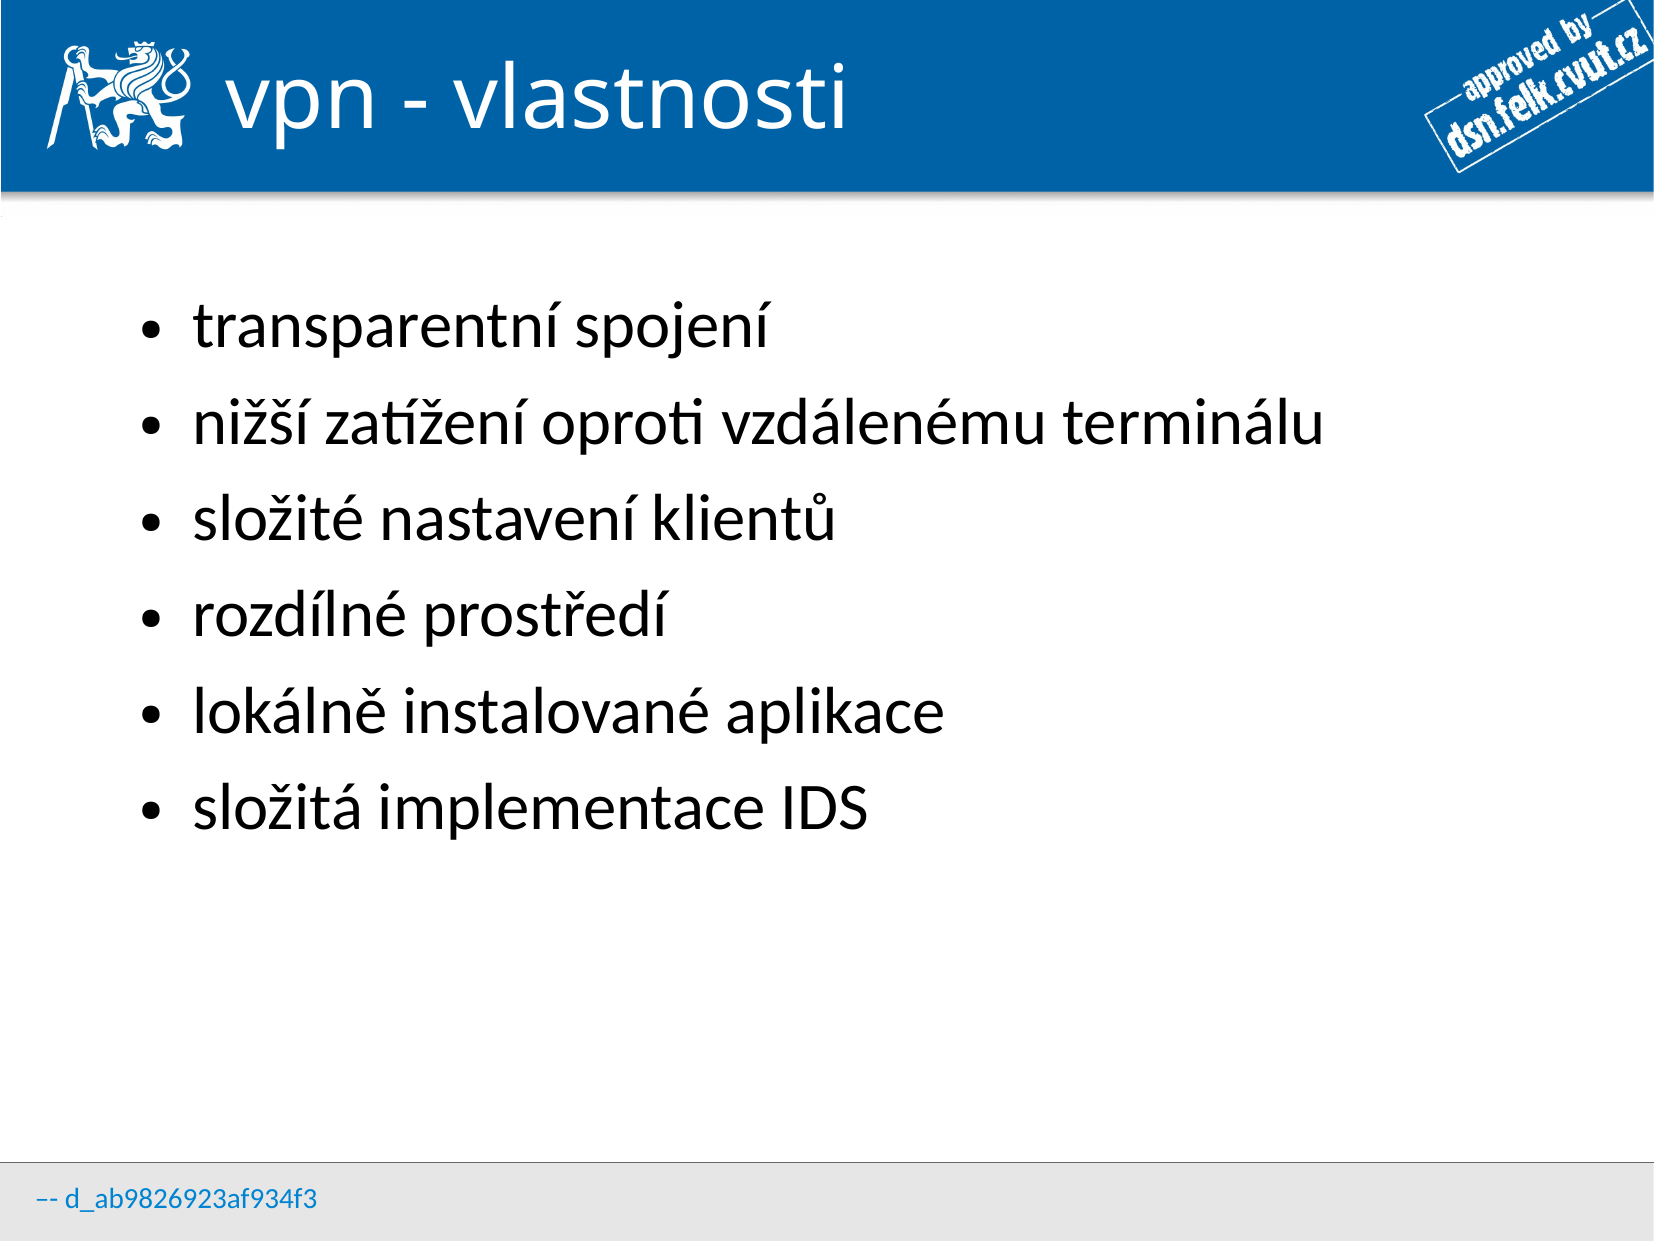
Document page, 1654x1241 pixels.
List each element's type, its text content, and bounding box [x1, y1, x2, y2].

title vpn - vlastnosti [225, 0, 1426, 188]
picture [1, 0, 1654, 217]
list transparentní spojení nižší zatížení oproti vzdálenému terminálu složité nastavení klientů rozdílné prostředí lokálně instalované aplikace složitá implementace IDS [121, 297, 1534, 1126]
